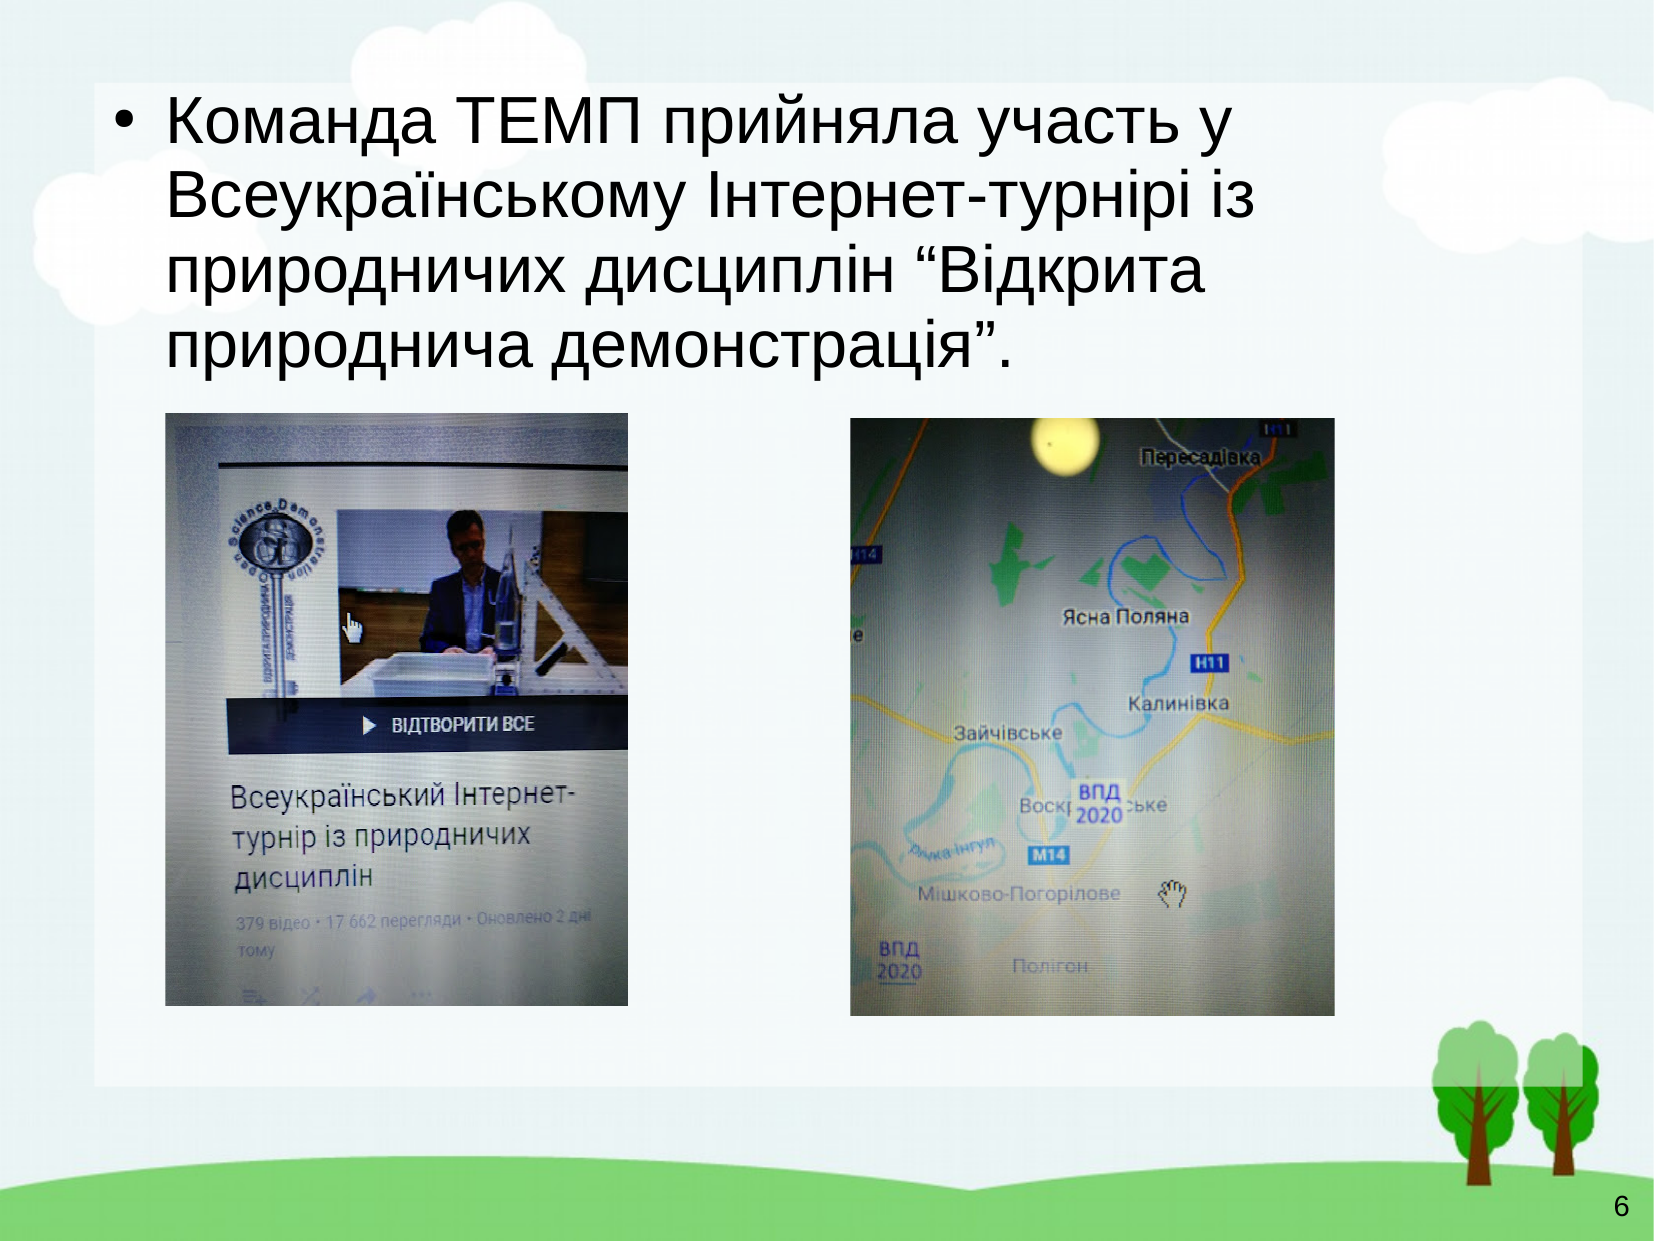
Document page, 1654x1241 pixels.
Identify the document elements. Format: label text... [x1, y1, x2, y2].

picture [0, 0, 1654, 1241]
list Команда ТЕМП прийняла участь у Всеукраїнському Інтернет-турнірі із природничих дисциплін “Відкрита природнича демонстрація”. [94, 82, 1583, 1087]
